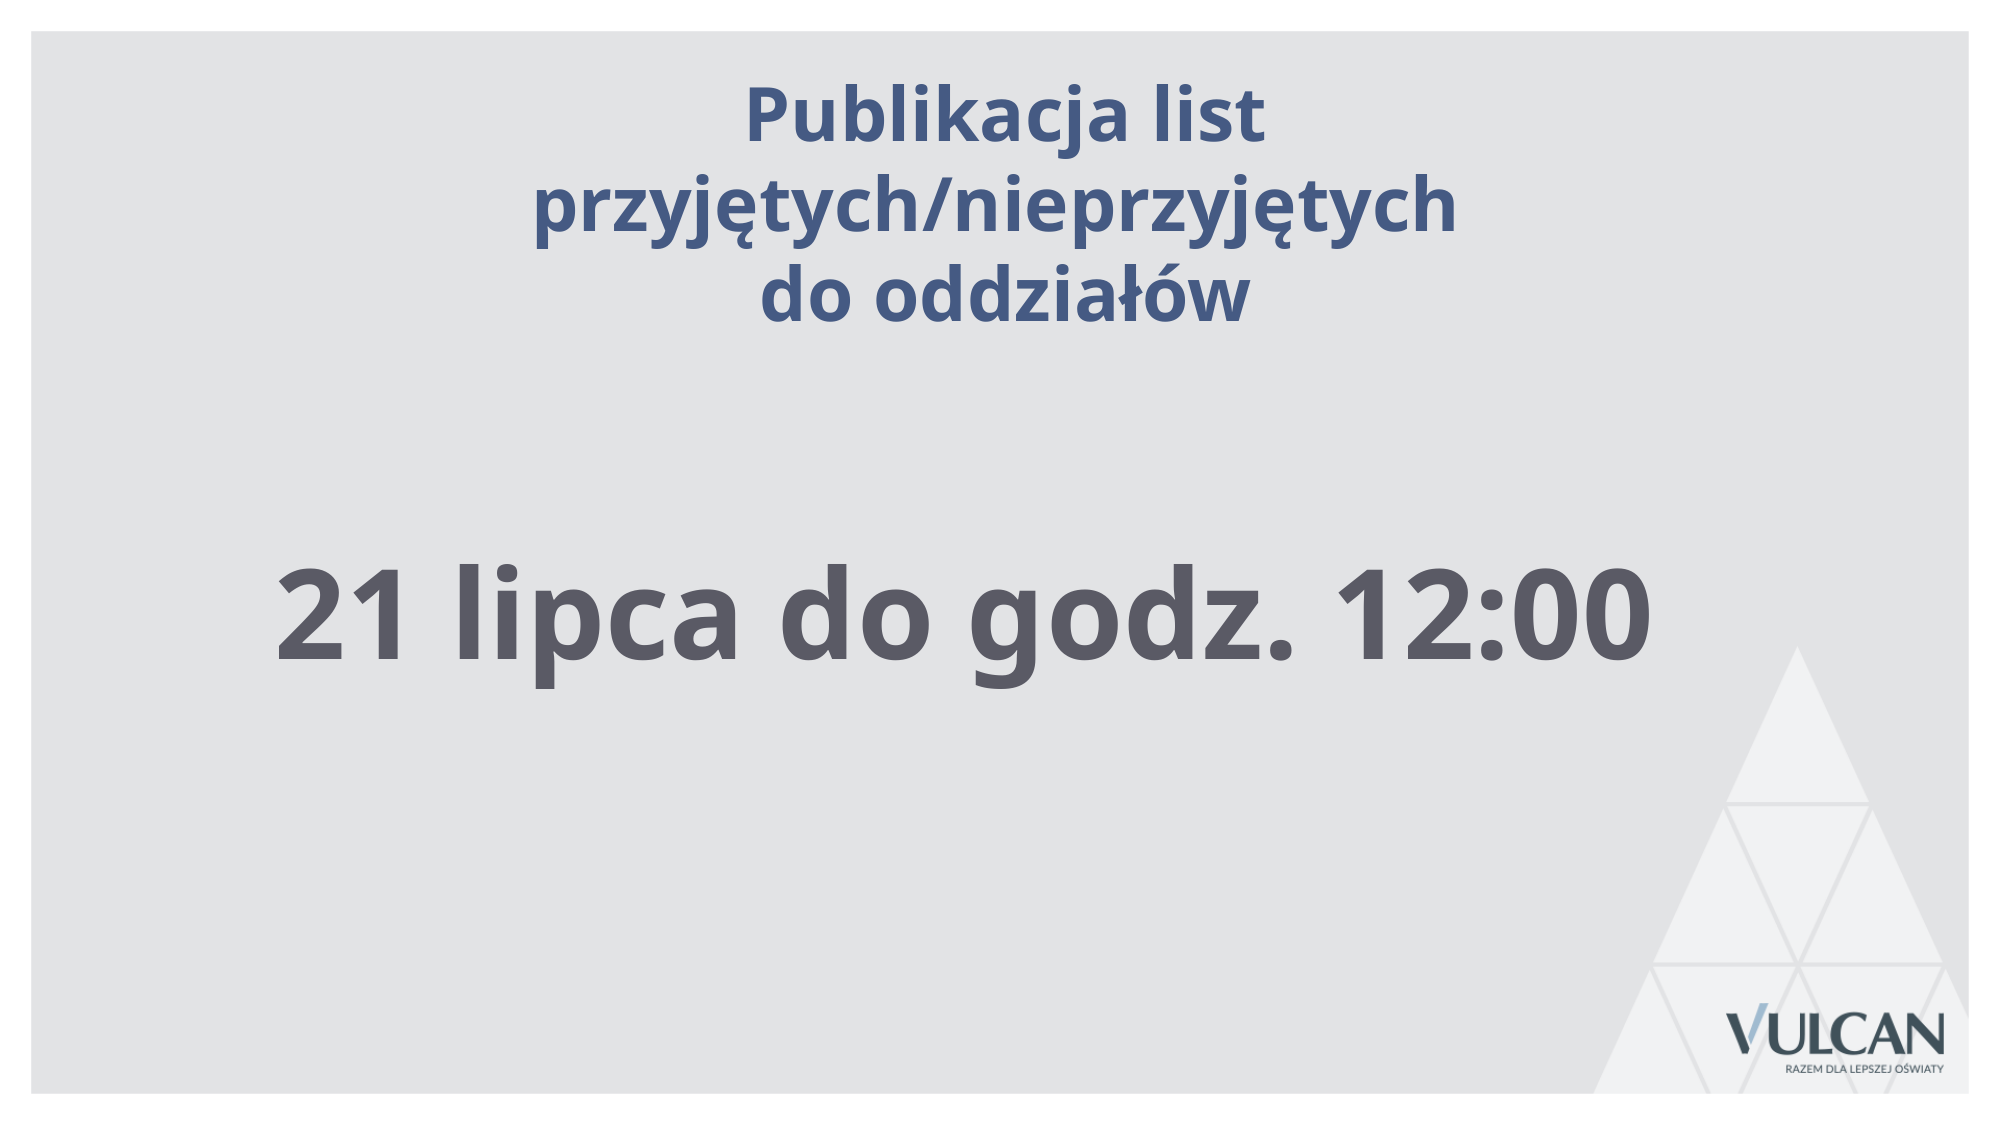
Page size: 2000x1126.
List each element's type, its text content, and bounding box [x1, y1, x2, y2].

text_box 21 lipca do godz. 12:00 [125, 527, 1804, 799]
text_box Publikacja list przyjętych/nieprzyjętych do oddziałów [255, 59, 1756, 410]
picture [0, 0, 2000, 1125]
